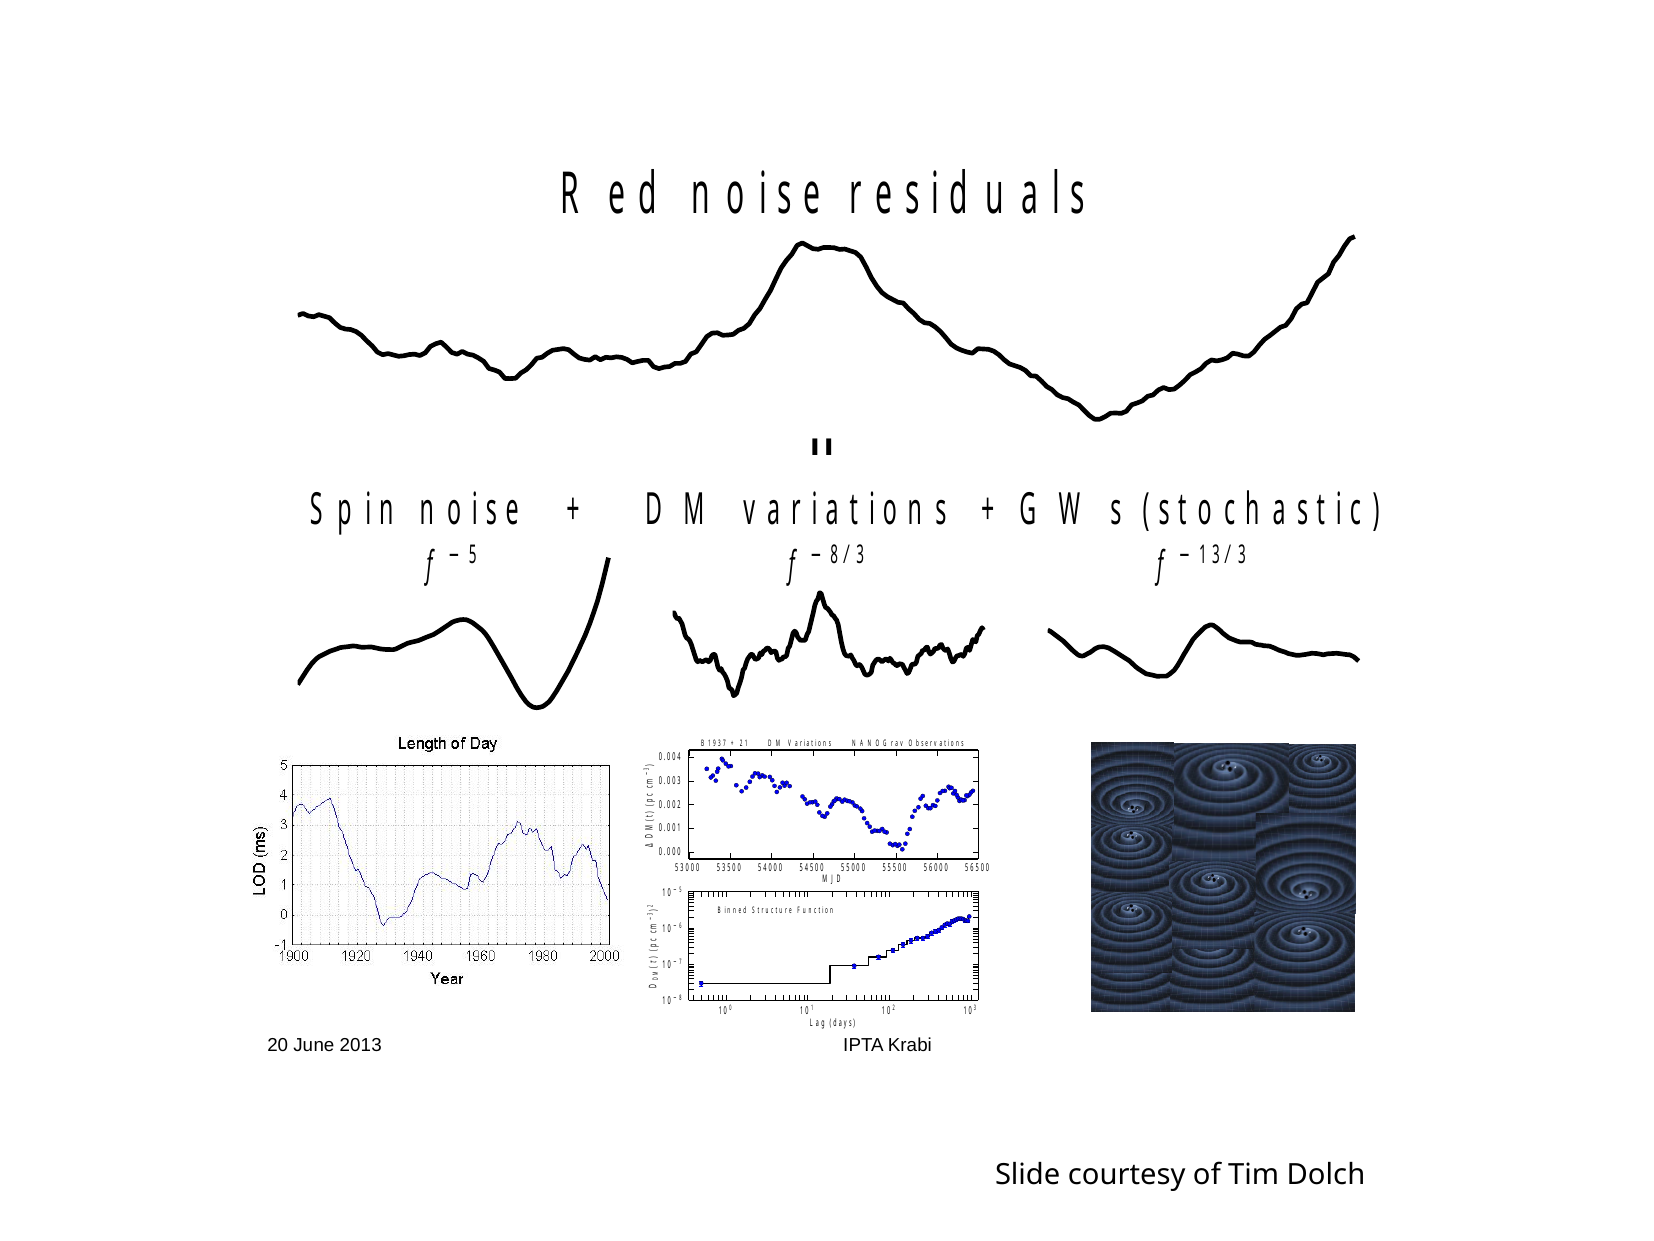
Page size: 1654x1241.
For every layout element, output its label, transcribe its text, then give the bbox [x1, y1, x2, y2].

picture [205, 135, 1453, 1075]
text_box Slide courtesy of Tim Dolch [980, 1145, 1571, 1203]
